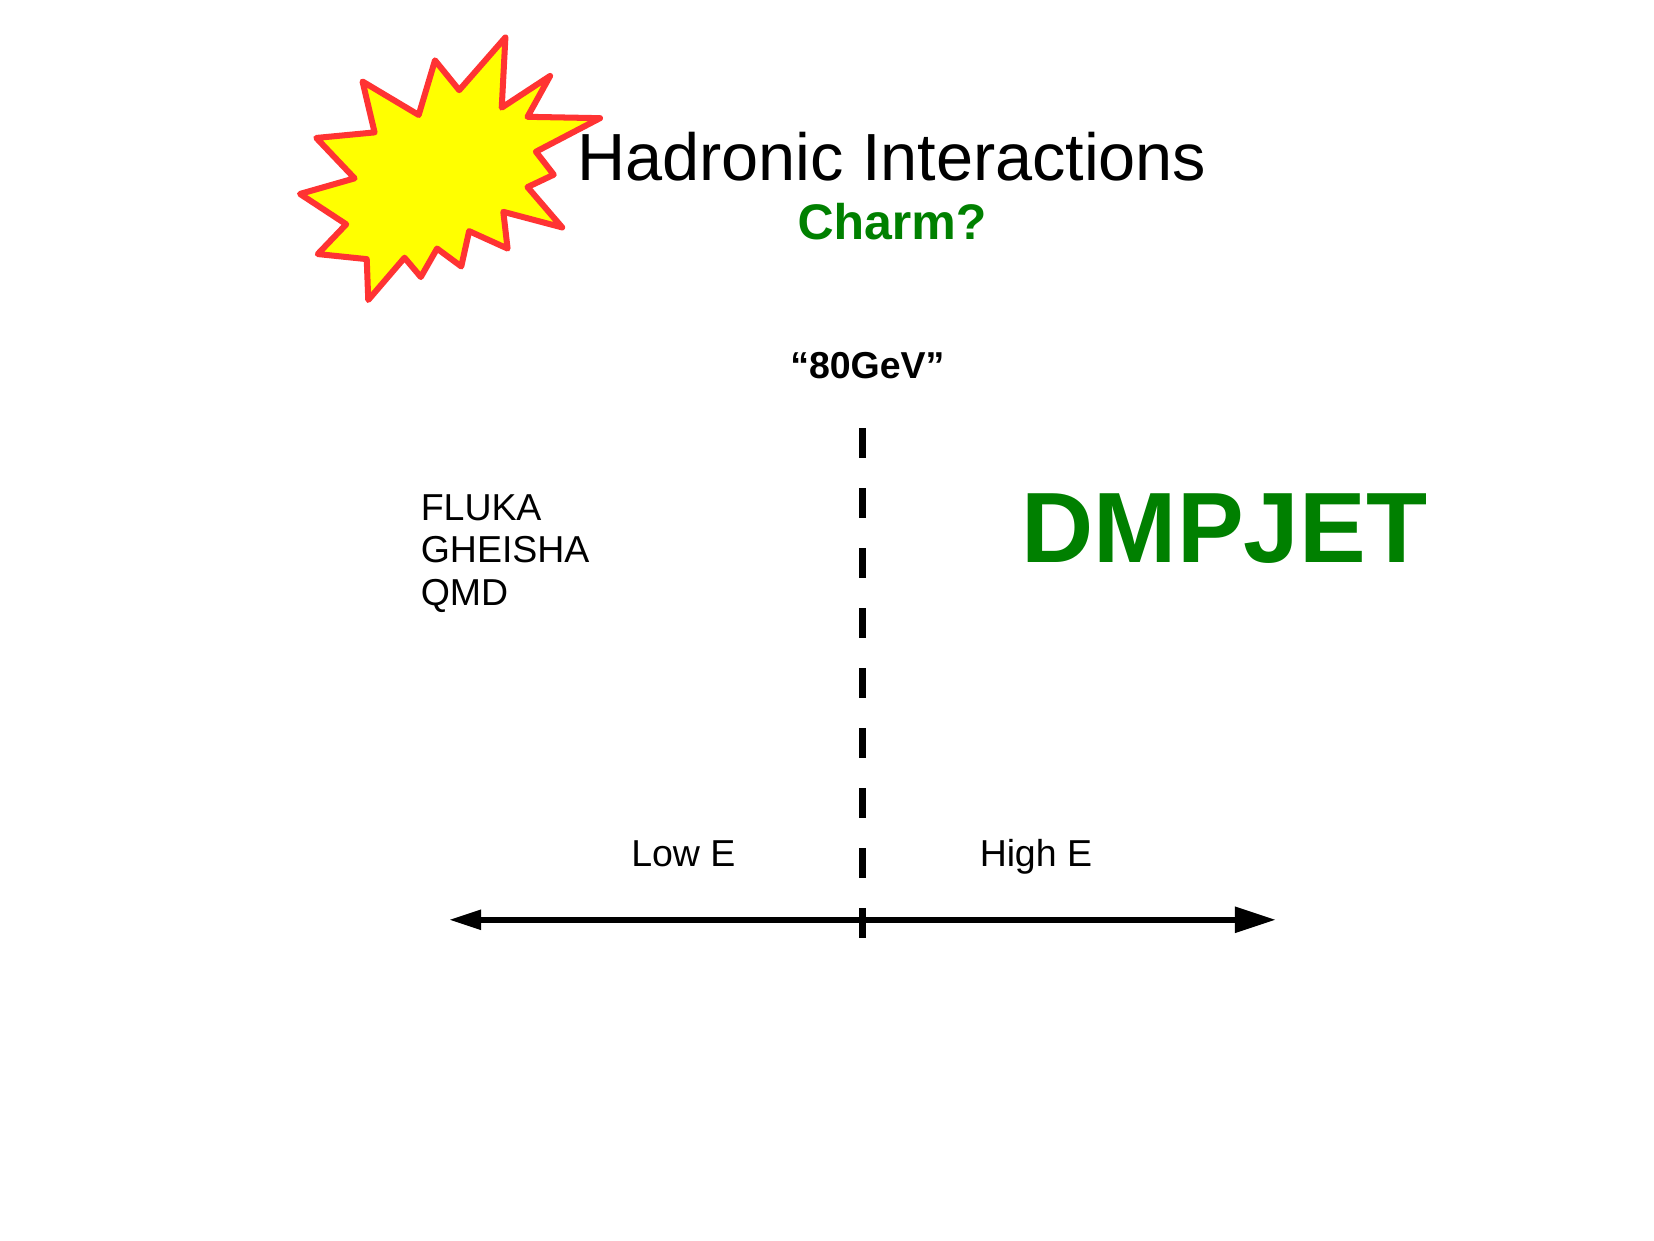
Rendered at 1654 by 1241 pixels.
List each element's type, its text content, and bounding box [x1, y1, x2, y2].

text_box Hadronic Interactions Charm? [562, 112, 1221, 303]
text_box High E [965, 825, 1107, 896]
text_box “80GeV” [775, 337, 960, 410]
text_box FLUKA GHEISHA QMD [406, 479, 605, 662]
text_box [300, 37, 562, 301]
text_box Low E [616, 825, 751, 896]
text_box DMPJET [944, 380, 1495, 794]
